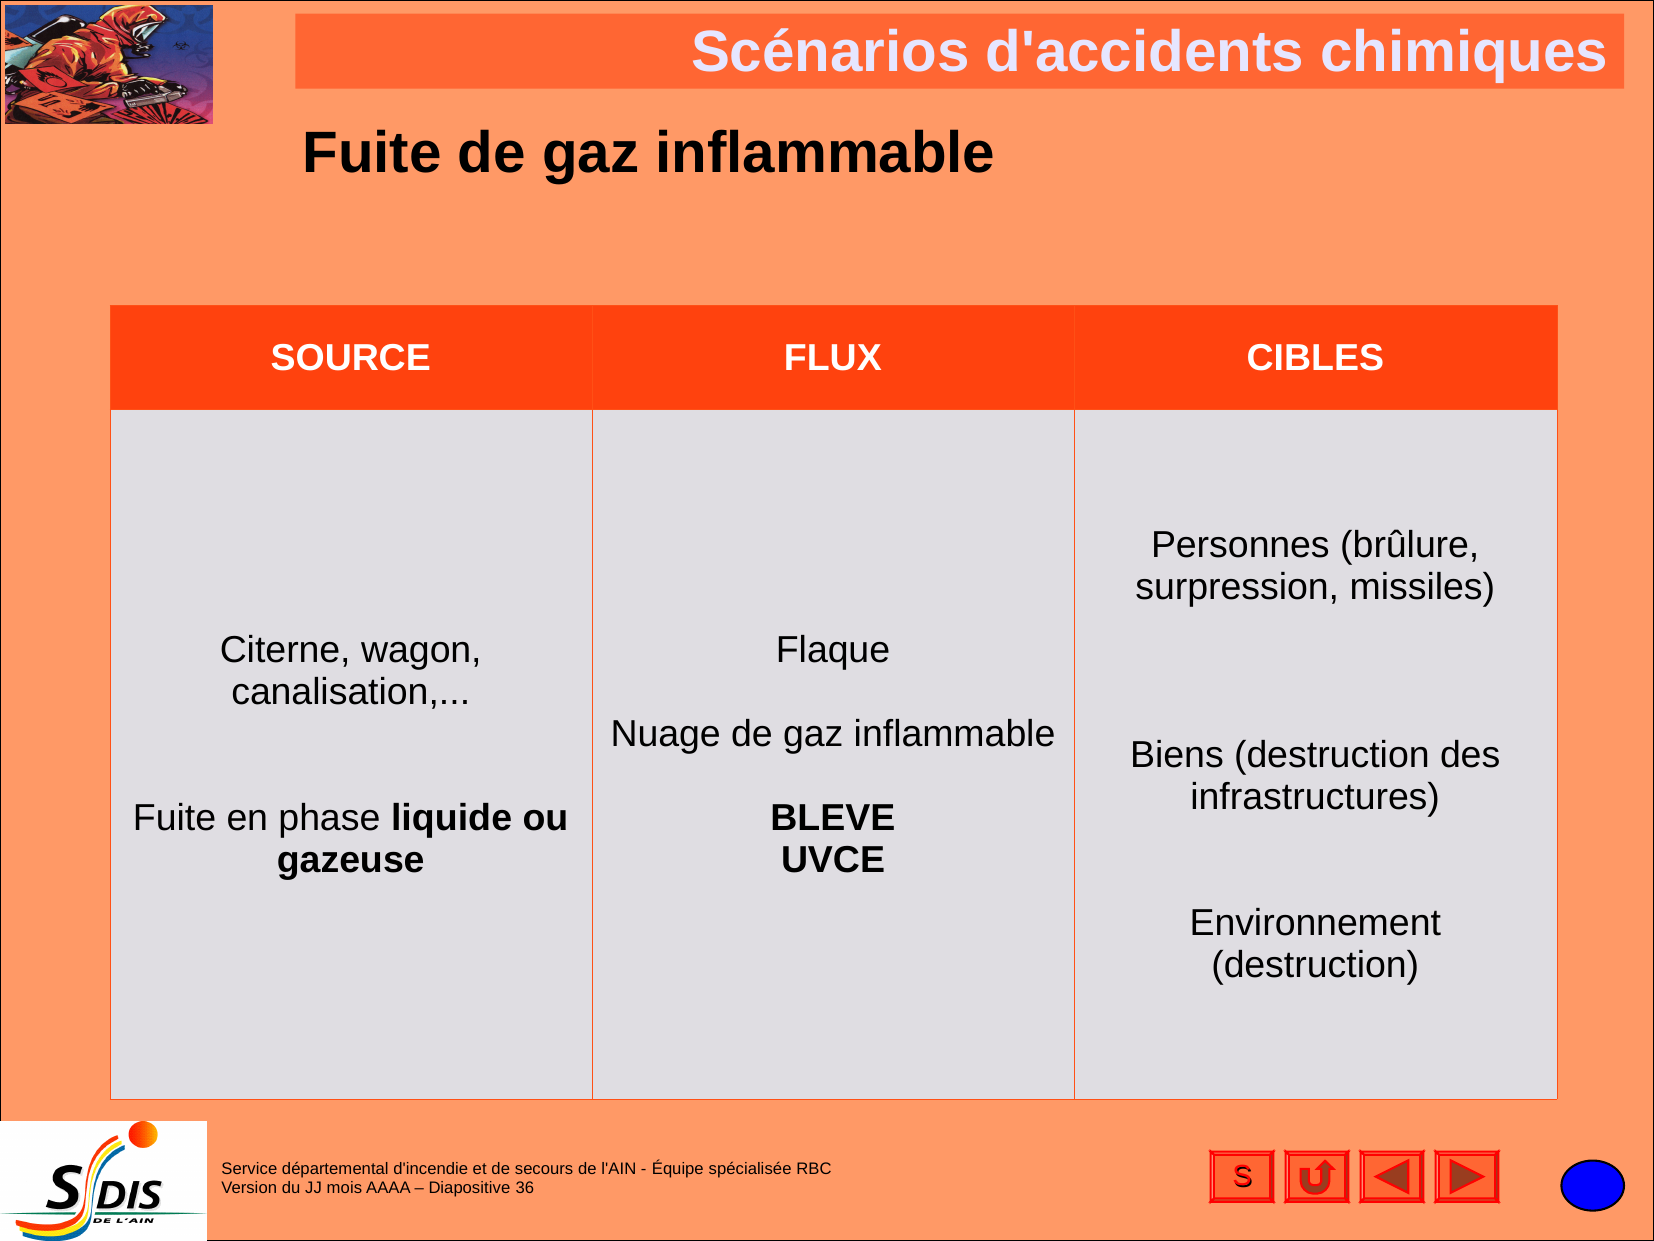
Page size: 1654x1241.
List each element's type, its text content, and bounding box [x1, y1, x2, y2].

table_cell Personnes (brûlure, surpression, missiles) Biens (destruction des infrastructures) Environnement (destruction) [1075, 410, 1557, 1099]
text_box Scénarios d'accidents chimiques [295, 13, 1625, 89]
table_header FLUX [593, 306, 1074, 409]
table_header CIBLES [1075, 306, 1557, 409]
picture [0, 1121, 207, 1241]
table_cell Citerne, wagon, canalisation,... Fuite en phase liquide ou gazeuse [111, 410, 592, 1099]
picture [5, 5, 213, 124]
table_header SOURCE [111, 306, 592, 409]
text_box Fuite de gaz inflammable [287, 112, 1012, 193]
text_box [1561, 1160, 1625, 1211]
table_cell Flaque Nuage de gaz inflammable BLEVE UVCE [593, 410, 1074, 1099]
